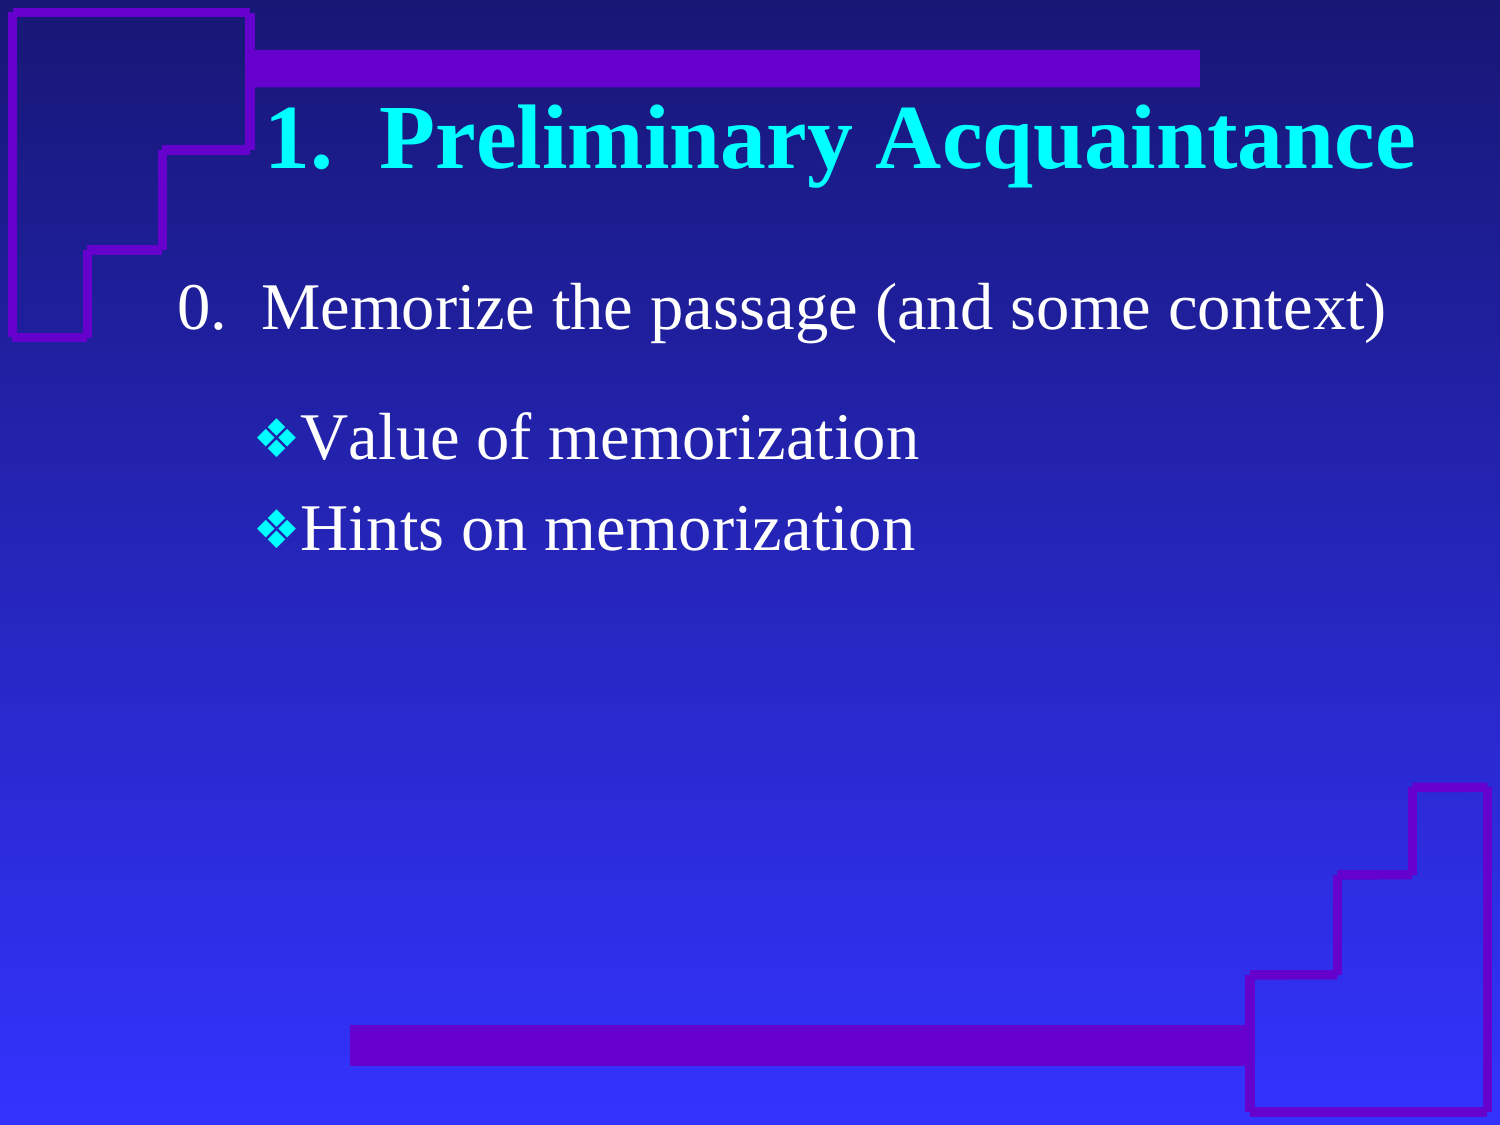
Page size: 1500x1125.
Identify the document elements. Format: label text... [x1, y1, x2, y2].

title 1. Preliminary Acquaintance [249, 74, 1450, 201]
list 0. Memorize the passage (and some context) Value of memorization Hints on memorization [162, 262, 1450, 988]
